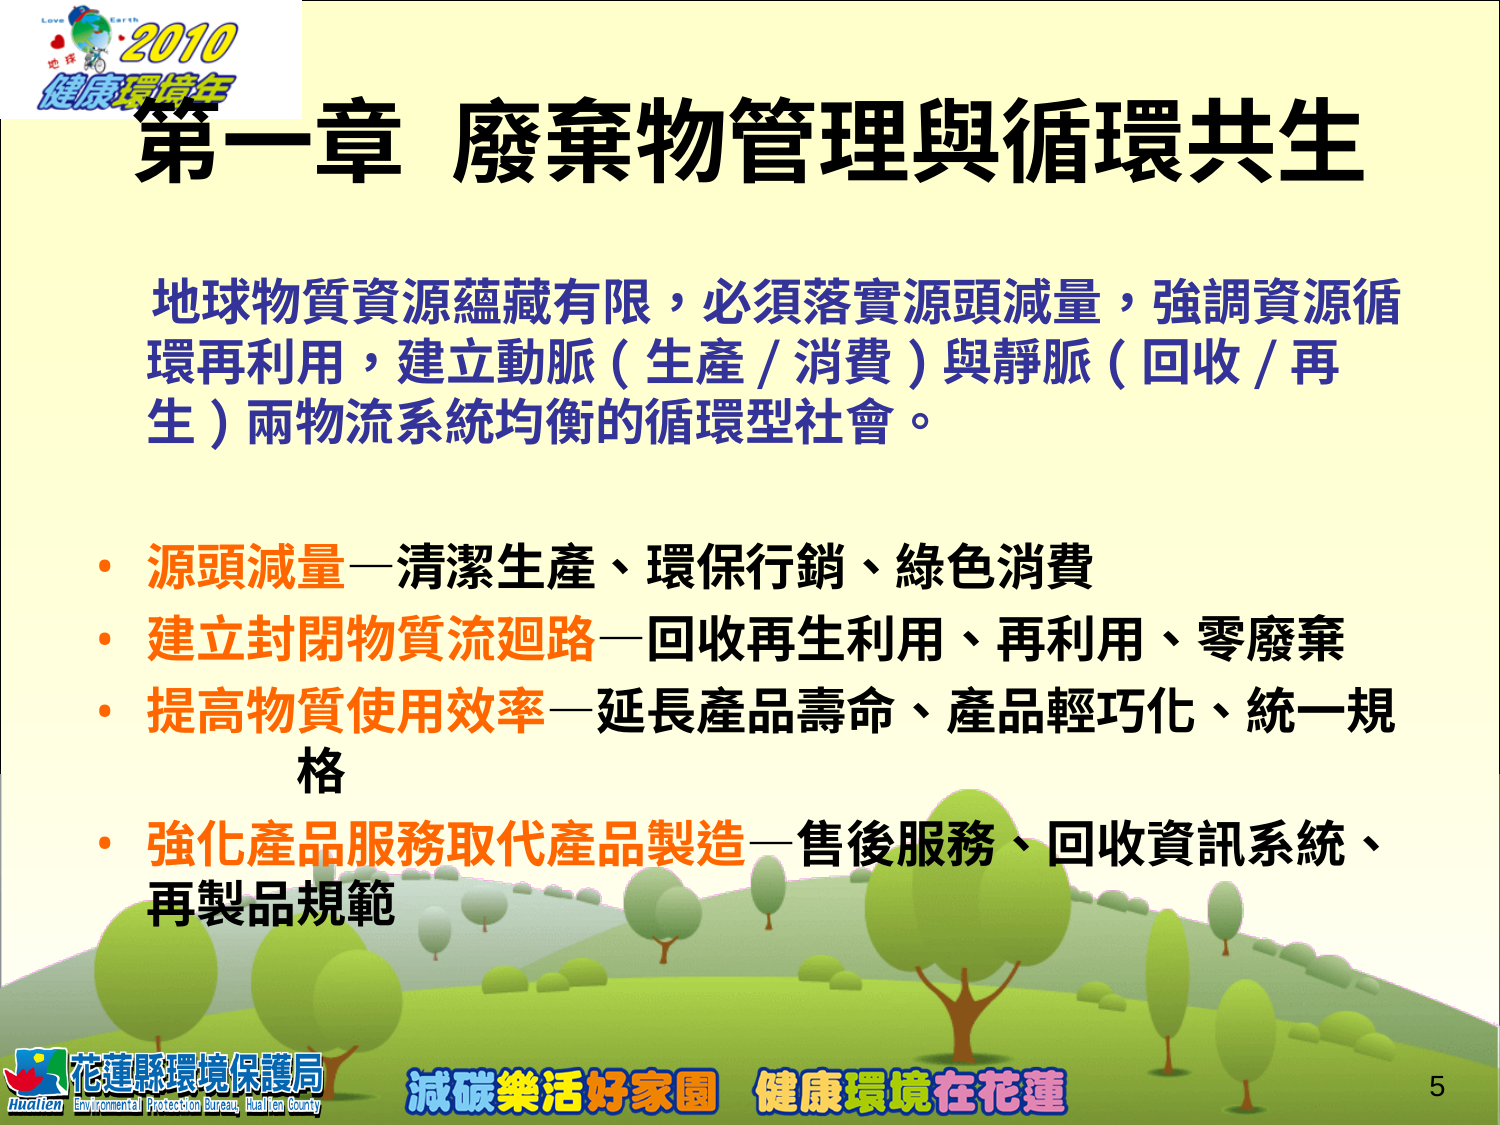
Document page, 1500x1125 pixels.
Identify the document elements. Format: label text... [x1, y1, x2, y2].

picture [0, 774, 1500, 1125]
picture [0, 0, 302, 119]
title 第一章 廢棄物管理與循環共生 [75, 45, 1426, 233]
list 地球物質資源蘊藏有限，必須落實源頭減量，強調資源循環再利用，建立動脈(生產/消費)與靜脈(回收/再生)兩物流系統均衡的循環型社會。 源頭減量—清潔生產、環保行銷、綠色消費 建立封閉物質流廻路—回收再生利用、再利用、零廢棄 提高物質使用效率—延長產品壽命、產品輕巧化、統一規 格 強化產品服務取代產品製造—售後服務、回收資訊系統、再製品規範 [75, 262, 1426, 1005]
